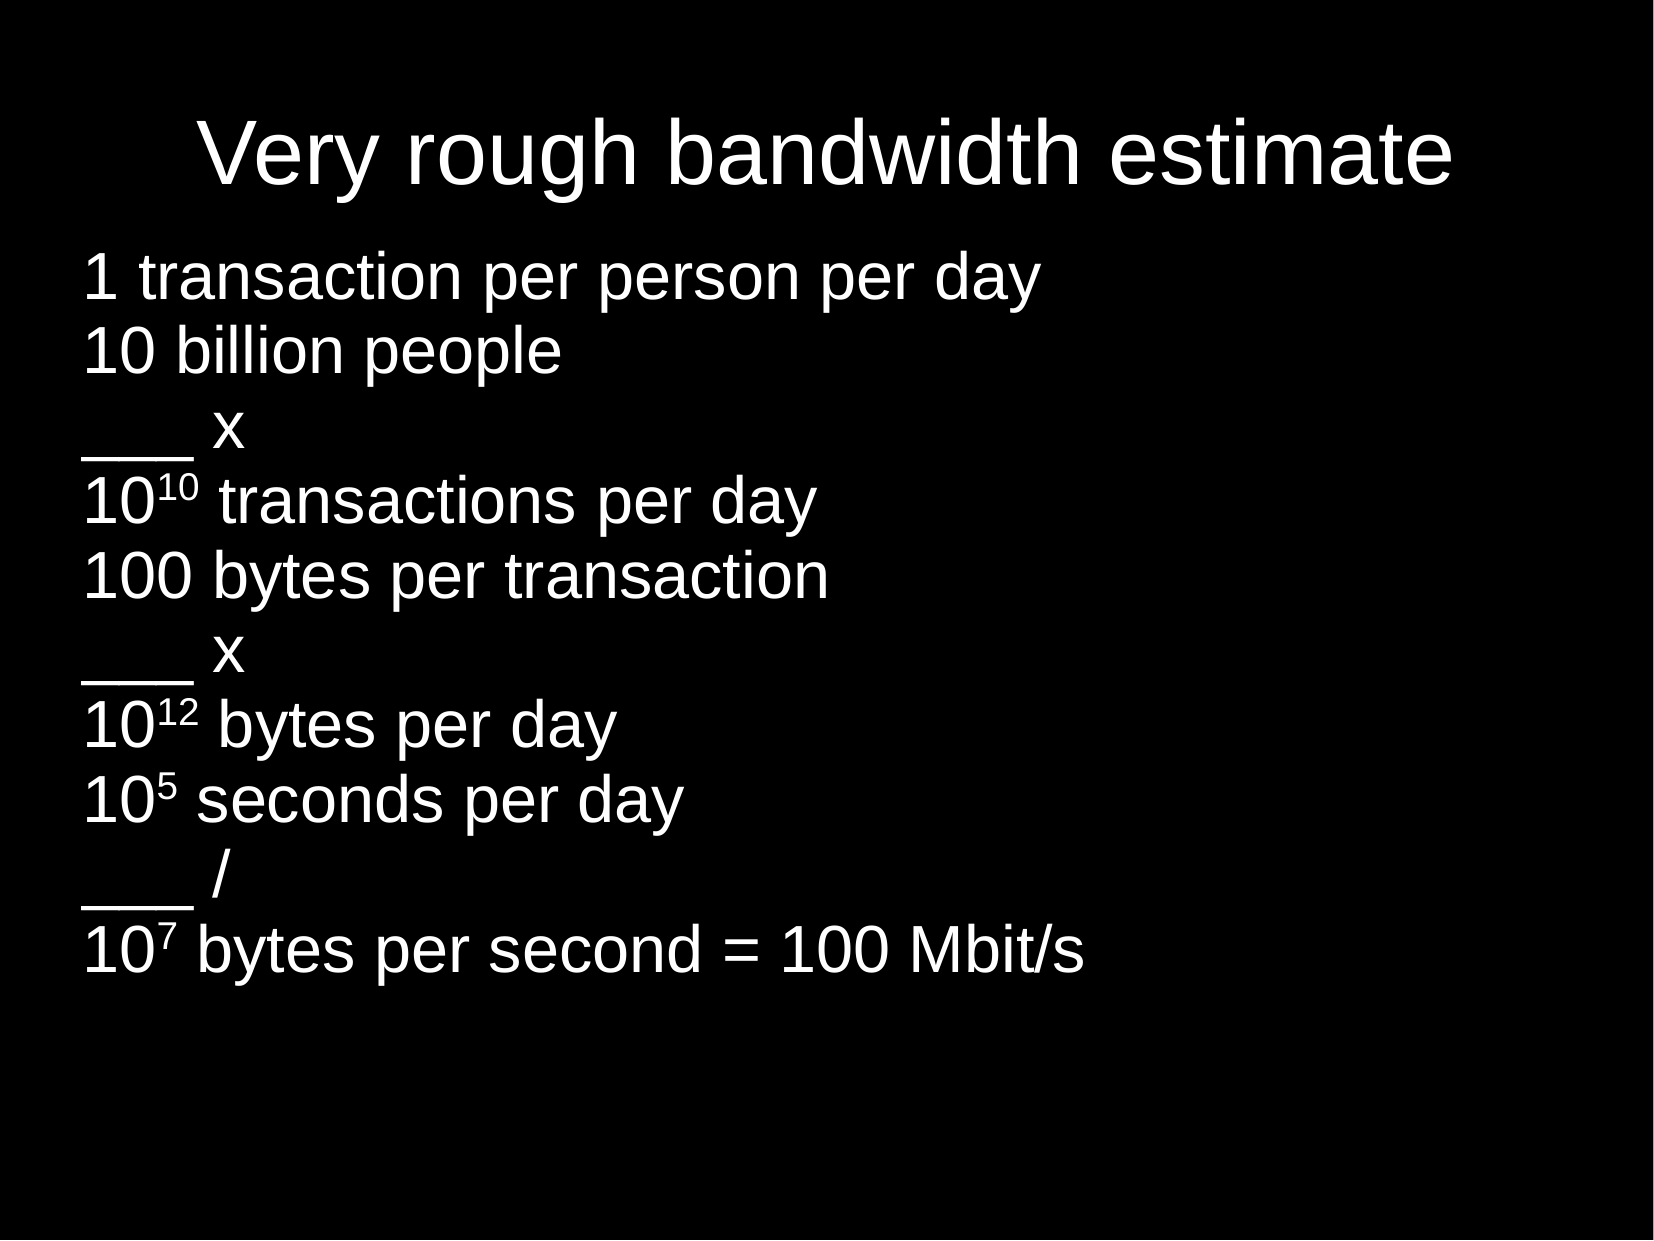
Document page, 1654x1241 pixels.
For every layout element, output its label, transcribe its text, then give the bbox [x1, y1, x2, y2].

subtitle 1 transaction per person per day 10 billion people ___ x 1010 transactions per day 100 bytes per transaction ___ x 1012 bytes per day 105 seconds per day ___ / 107 bytes per second = 100 Mbit/s [82, 233, 1538, 1067]
title Very rough bandwidth estimate [82, 49, 1571, 257]
